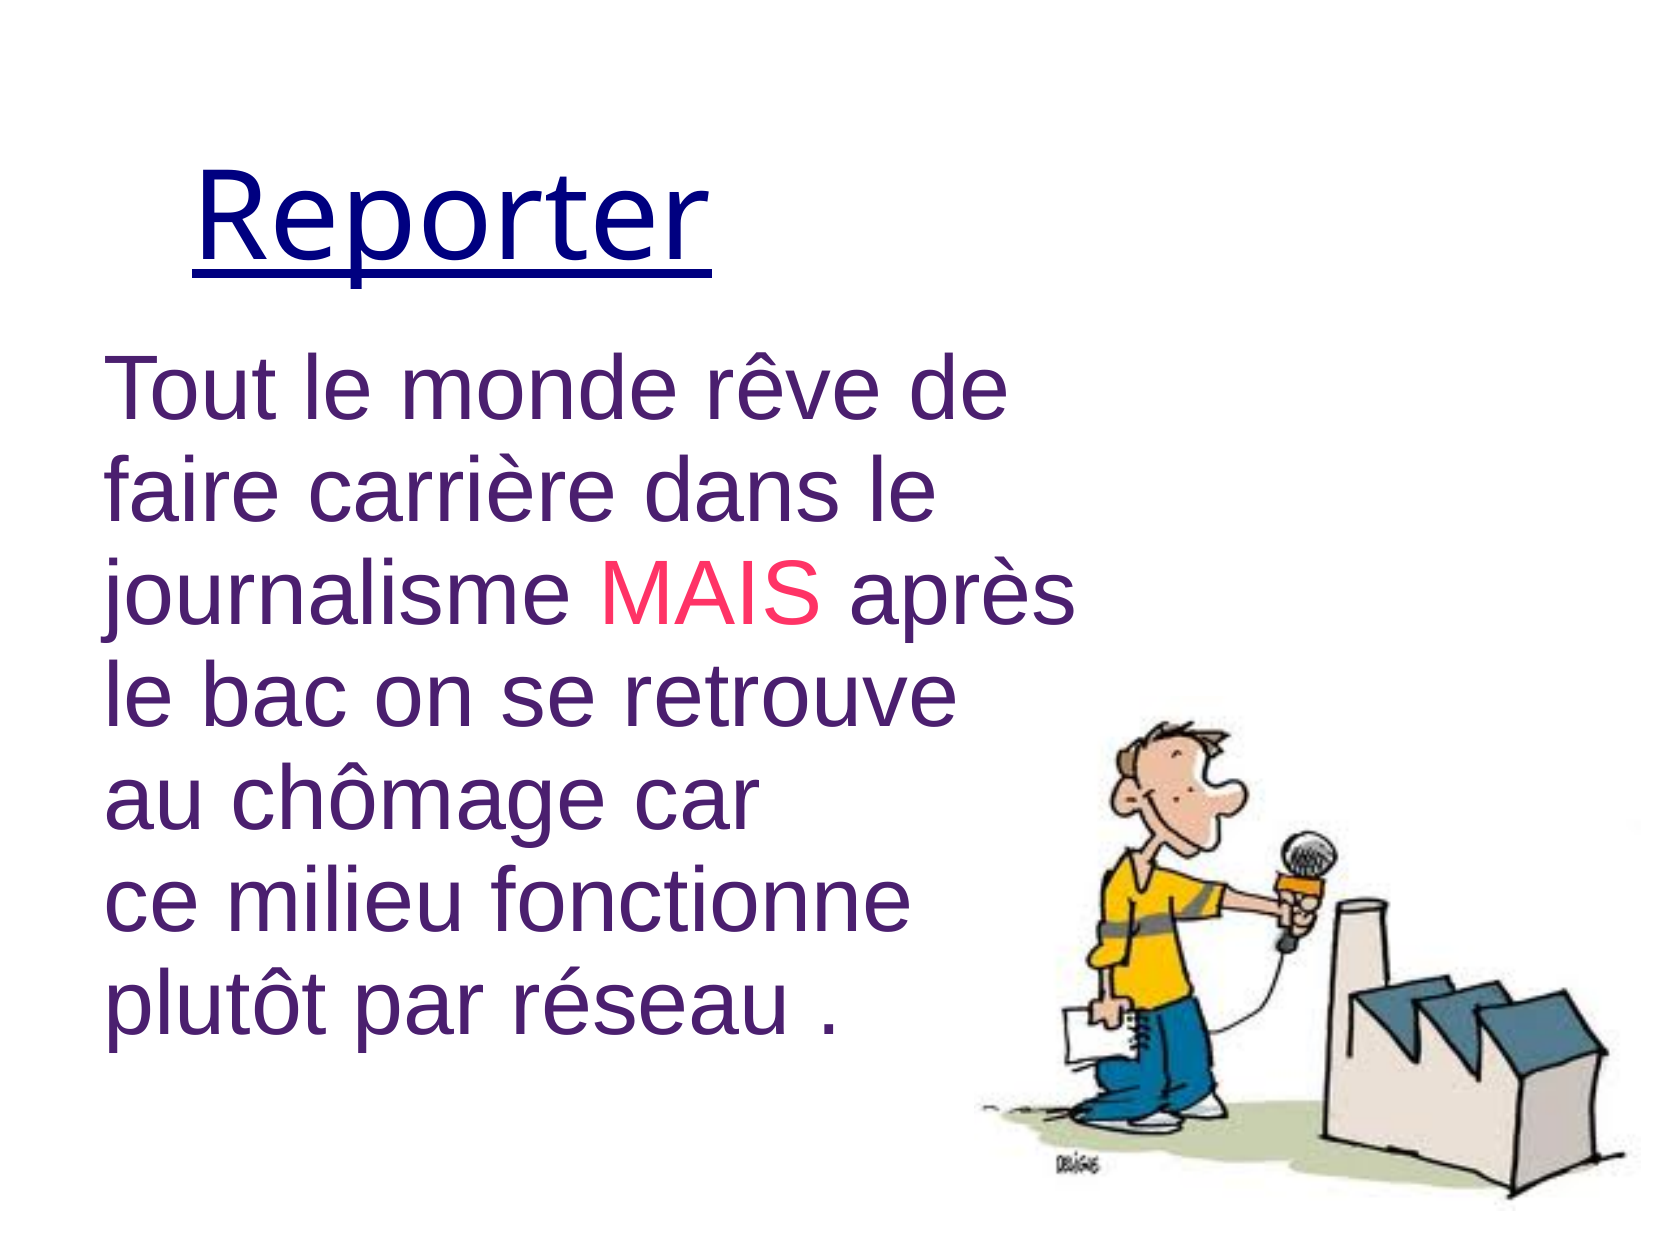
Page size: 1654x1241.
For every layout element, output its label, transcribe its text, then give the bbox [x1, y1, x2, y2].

text_box Tout le monde rêve de faire carrière dans le journalisme MAIS après le bac on se retrouve au chômage car ce milieu fonctionne plutôt par réseau . [88, 328, 1565, 1062]
text_box Reporter [177, 118, 1477, 308]
picture [974, 696, 1641, 1211]
